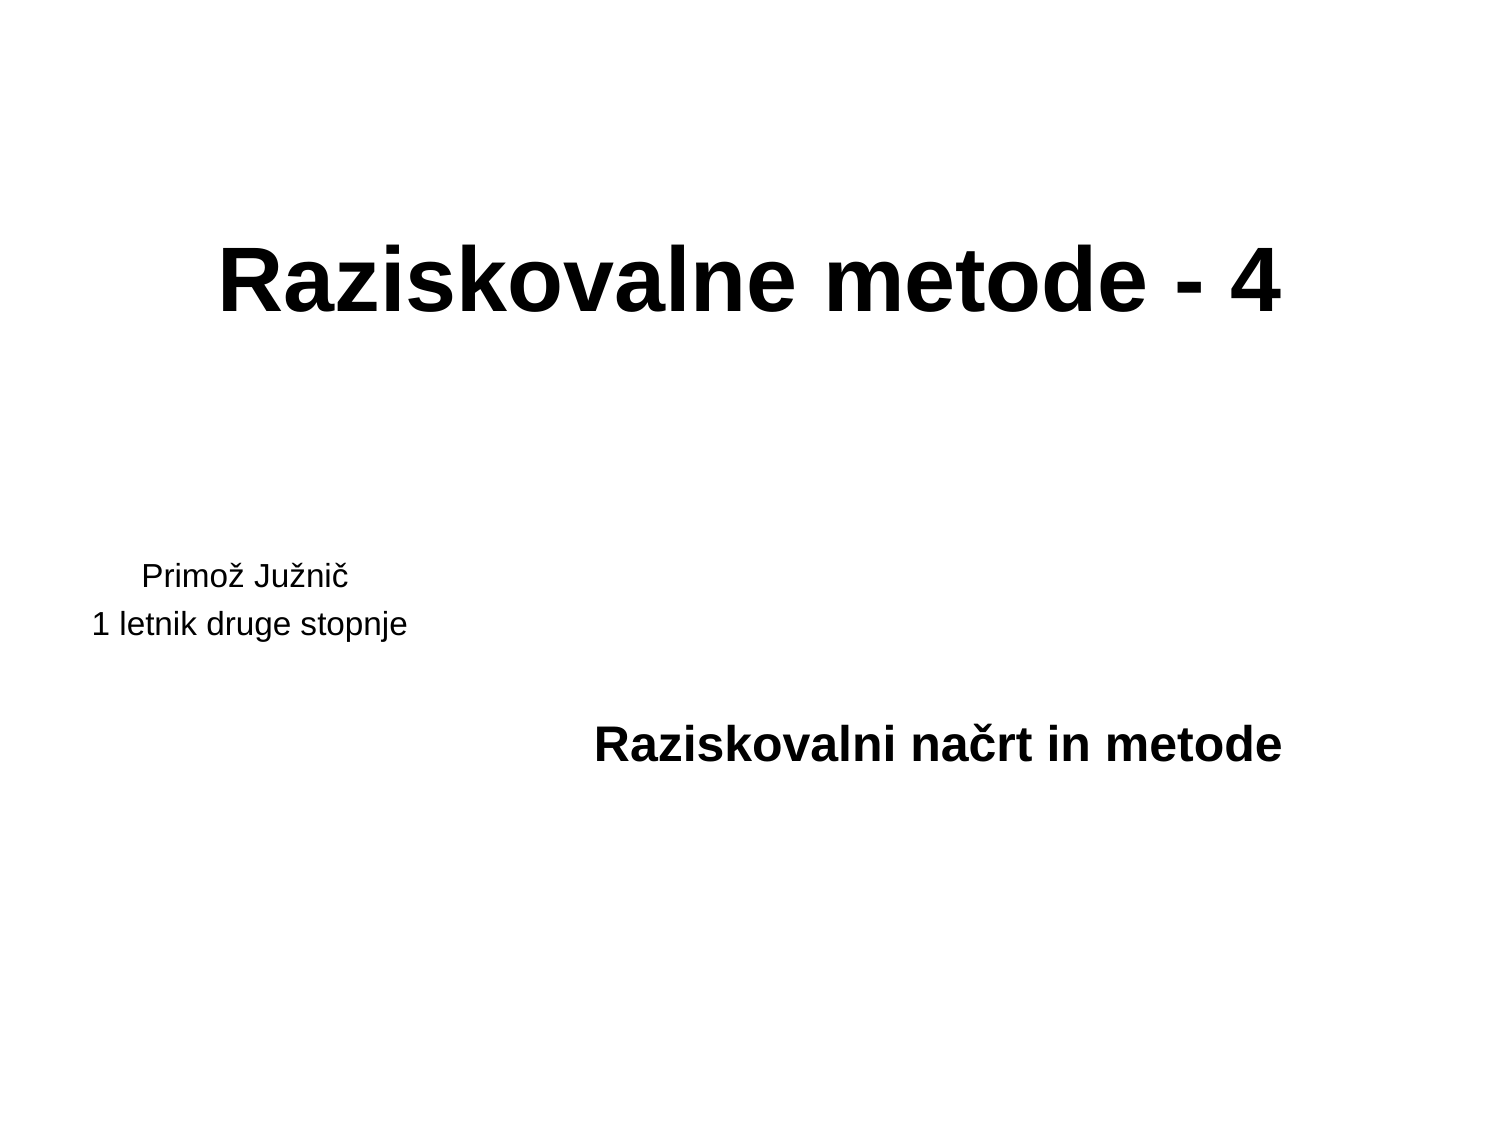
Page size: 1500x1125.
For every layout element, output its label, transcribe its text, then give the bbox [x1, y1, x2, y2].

title Raziskovalne metode - 4 [112, 149, 1388, 338]
text_box Primož Južnič 1 letnik druge stopnje [37, 450, 463, 1051]
subtitle Raziskovalni načrt in metode [578, 449, 1375, 978]
